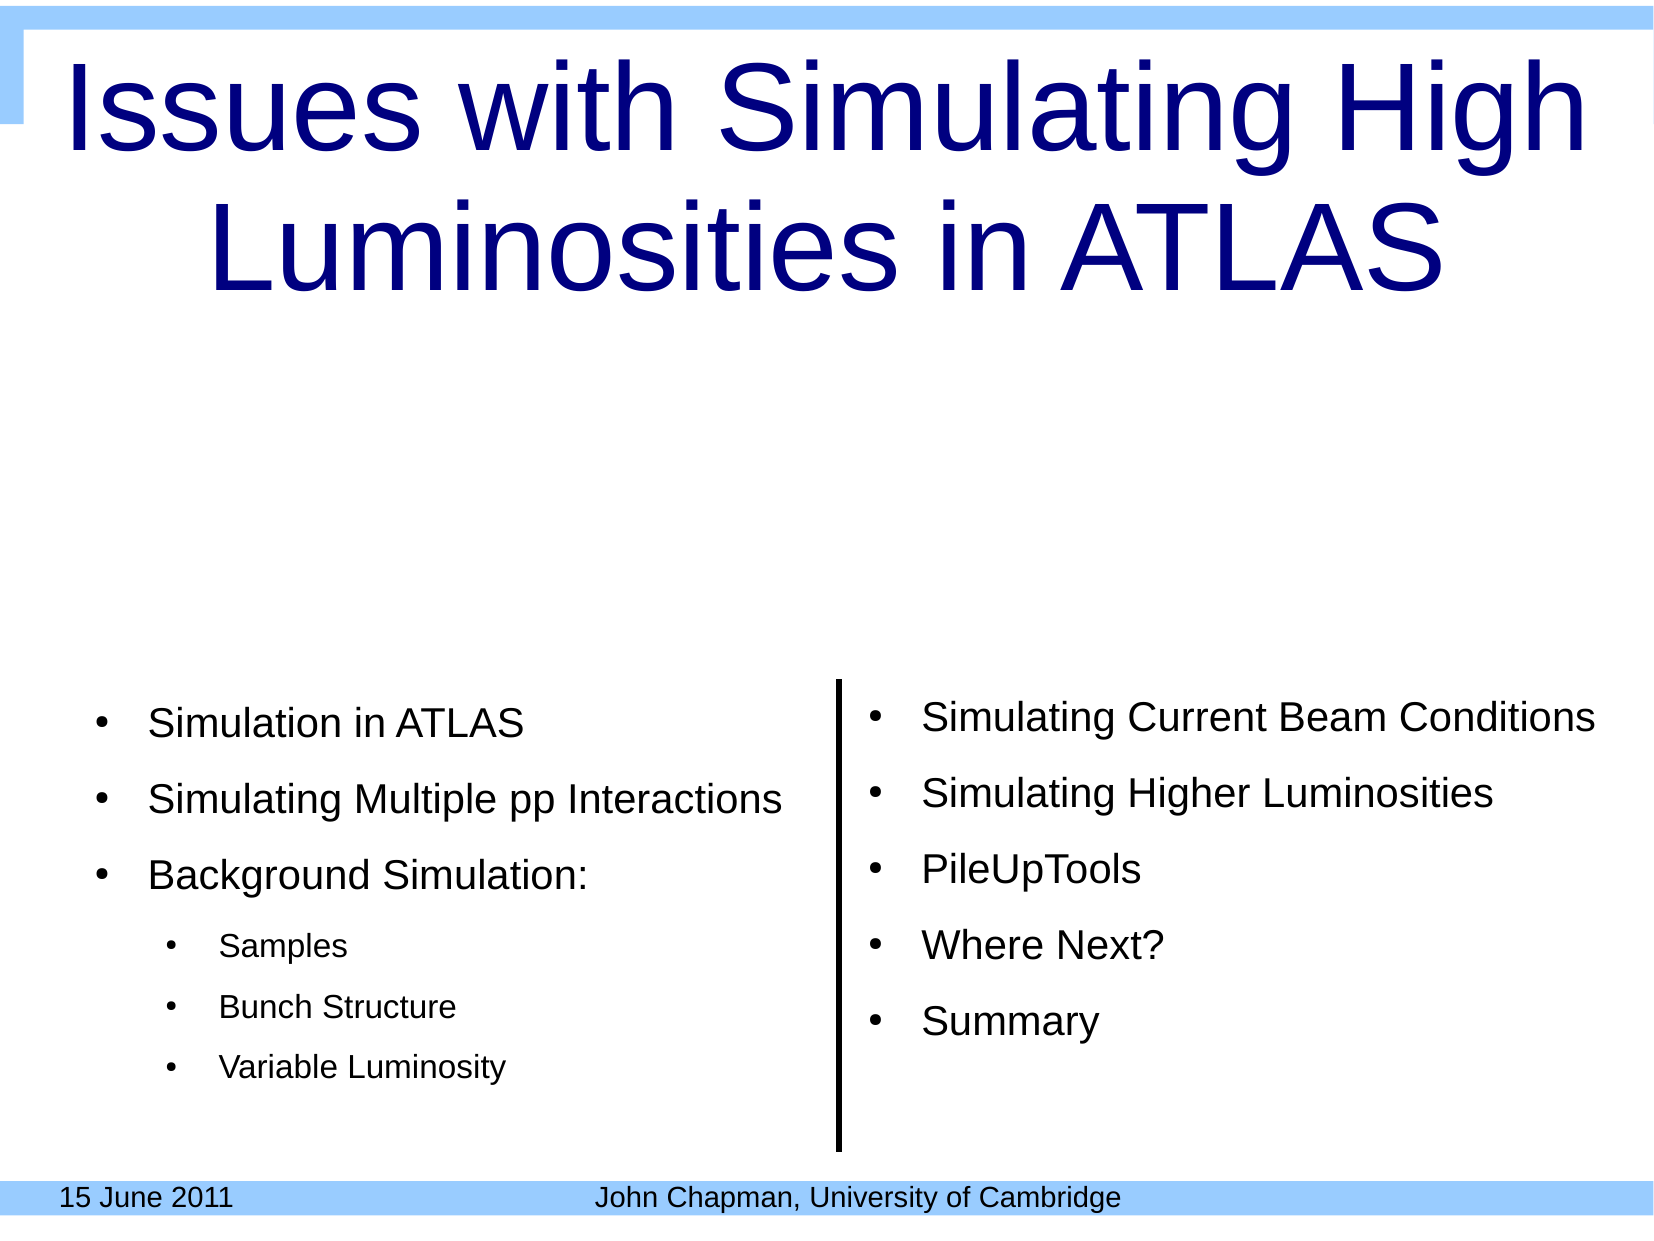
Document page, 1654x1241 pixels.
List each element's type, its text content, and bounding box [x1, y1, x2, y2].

list Simulating Current Beam Conditions Simulating Higher Luminosities PileUpTools Where Next? Summary [850, 693, 1625, 1114]
list Simulation in ATLAS Simulating Multiple pp Interactions Background Simulation: Samples Bunch Structure Variable Luminosity [76, 699, 836, 1088]
title Issues with Simulating High Luminosities in ATLAS [0, 37, 1654, 318]
list Simulation in ATLAS Simulating Multiple pp Interactions Background Simulation: Samples Bunch Structure Variable Luminosity [842, 699, 850, 1088]
